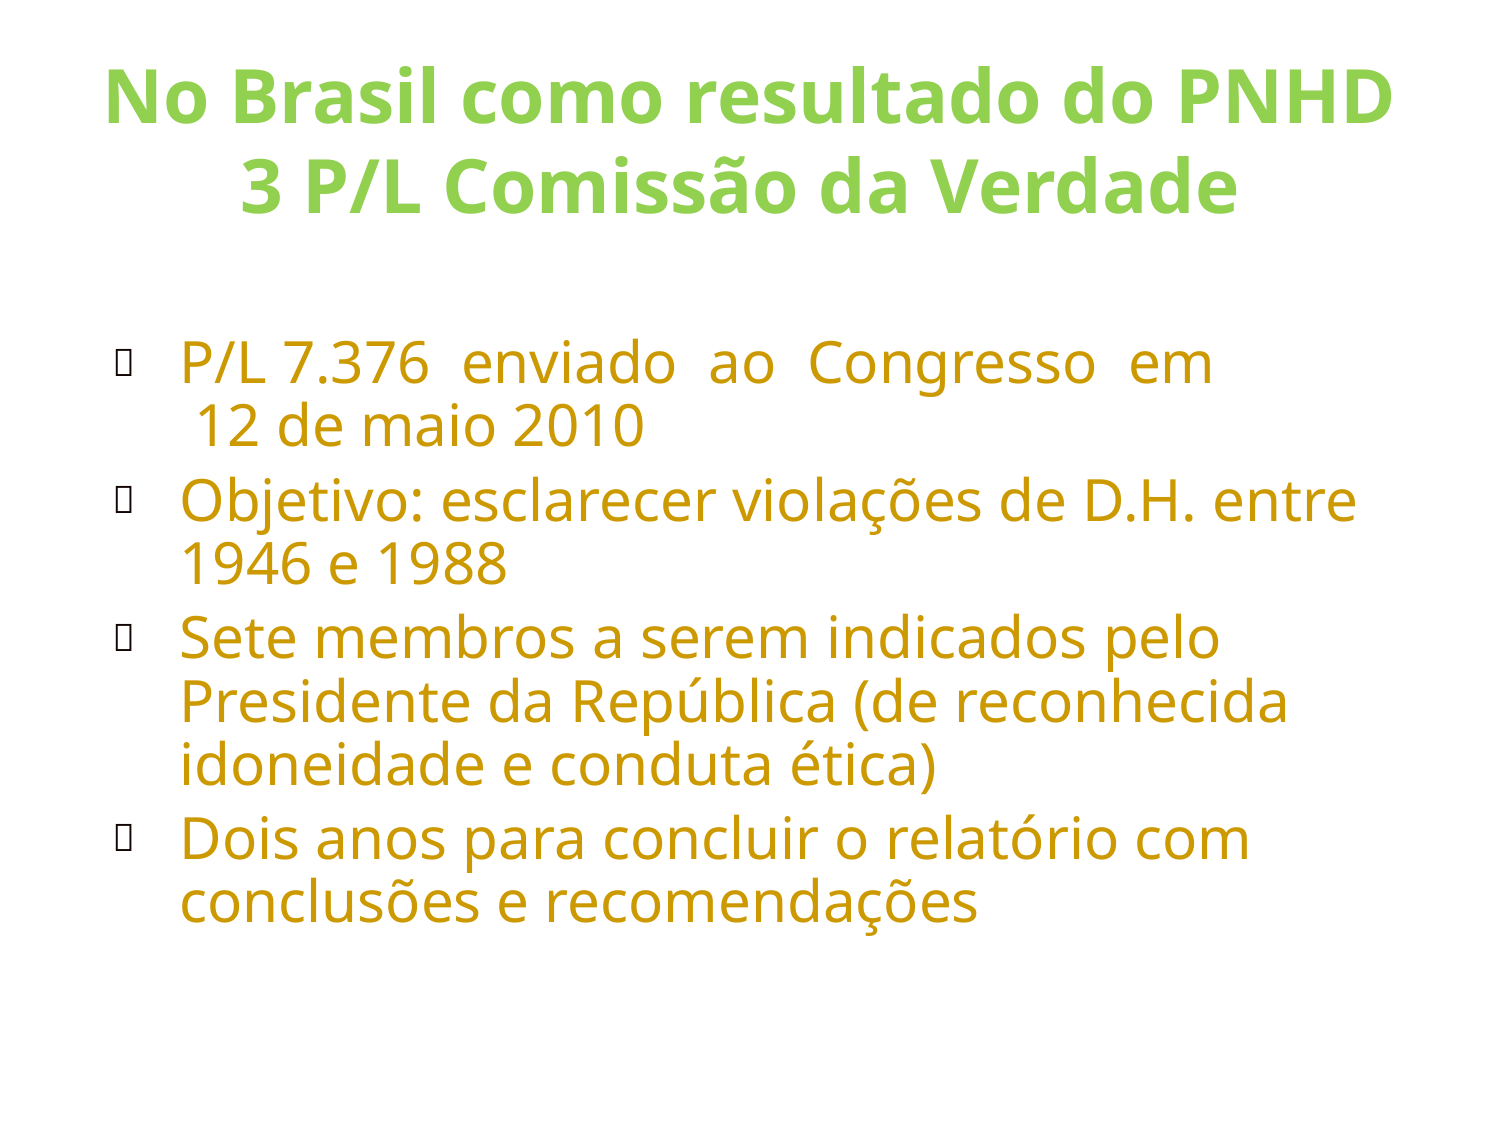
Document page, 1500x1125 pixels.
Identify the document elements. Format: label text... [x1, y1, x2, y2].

title No Brasil como resultado do PNHD 3 P/L Comissão da Verdade [75, 45, 1425, 233]
list P/L 7.376 enviado ao Congresso em 12 de maio 2010 Objetivo: esclarecer violações de D.H. entre 1946 e 1988 Sete membros a serem indicados pelo Presidente da República (de reconhecida idoneidade e conduta ética) Dois anos para concluir o relatório com conclusões e recomendações [75, 326, 1425, 1035]
